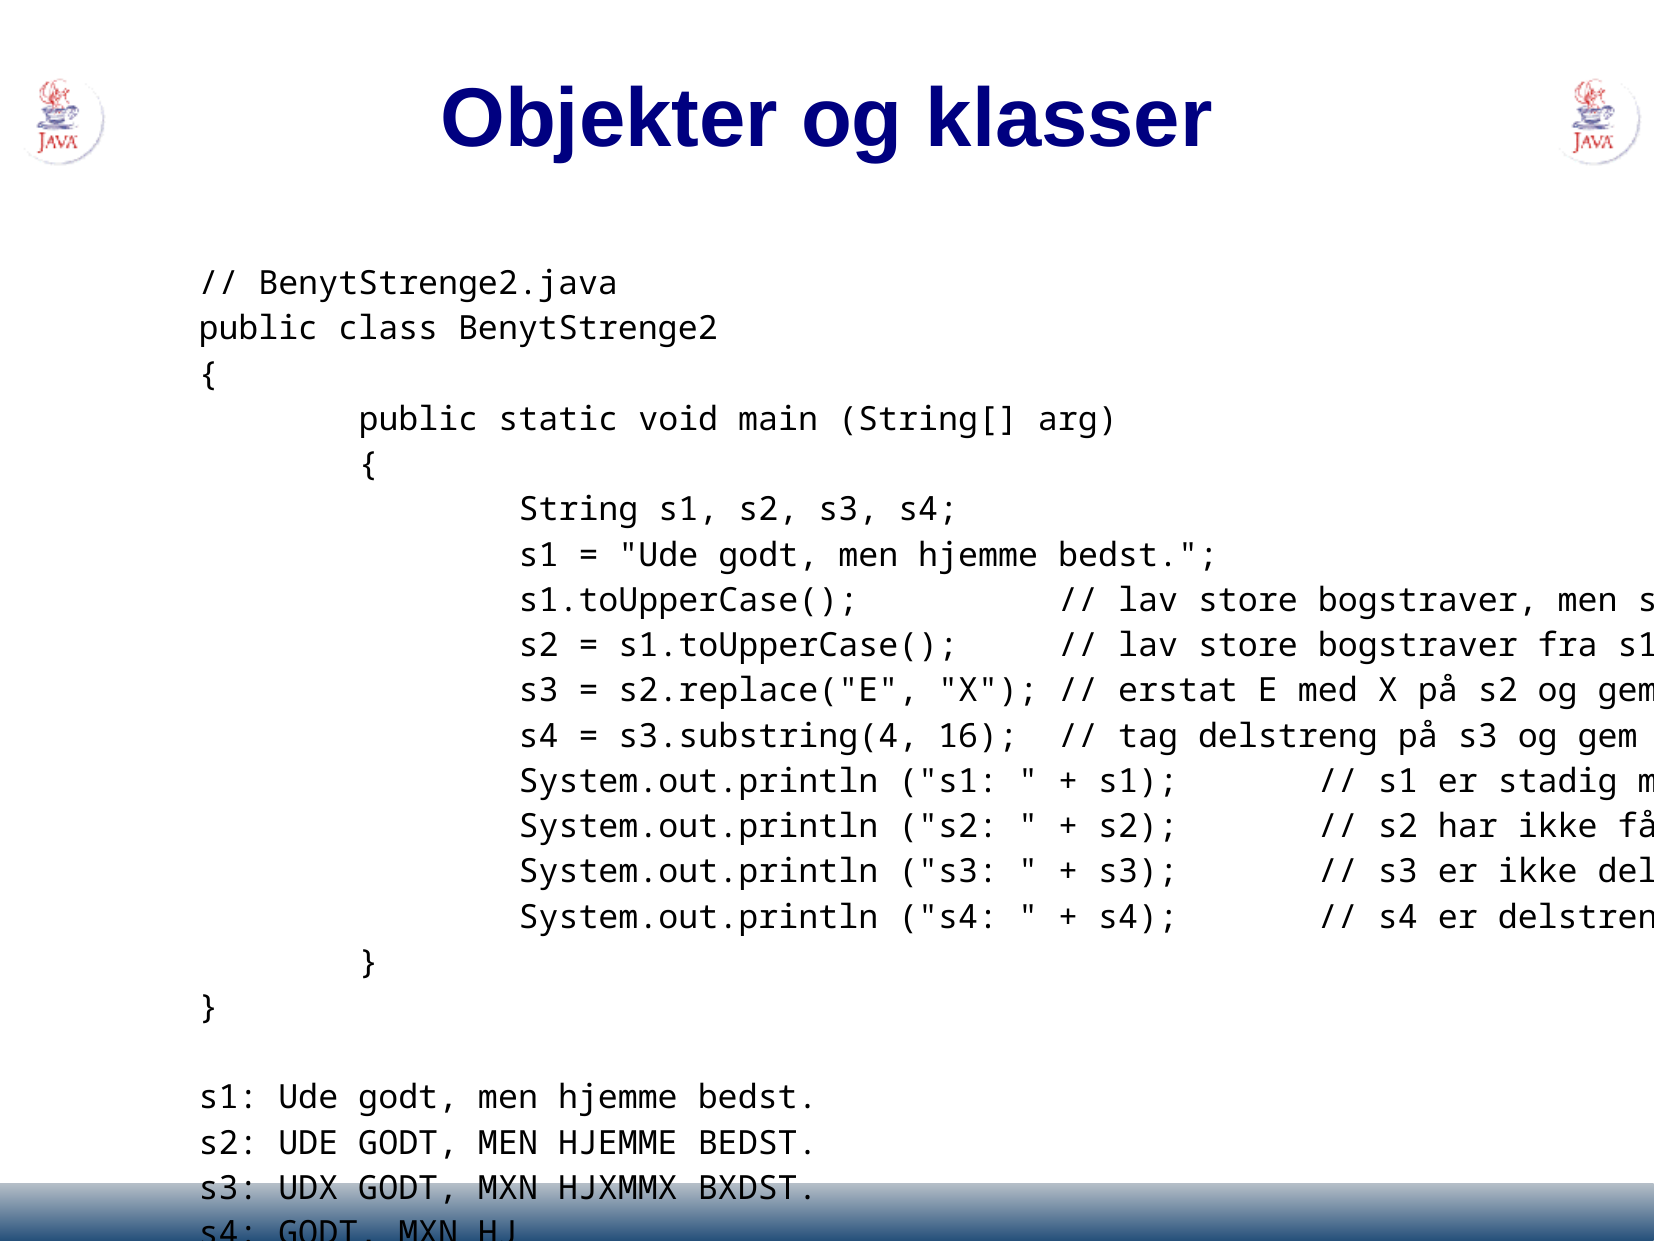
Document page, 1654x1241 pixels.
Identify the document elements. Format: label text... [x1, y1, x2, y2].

title Objekter og klasser [105, 14, 1549, 222]
text_box // BenytStrenge2.java public class BenytStrenge2 { public static void main (String[] arg) { String s1, s2, s3, s4; s1 = "Ude godt, men hjemme bedst."; s1.toUpperCase(); // lav store bogstraver, men smid resultatet væk s2 = s1.toUpperCase(); // lav store bogstraver fra s1, gem det i s2 s3 = s2.replace("E", "X"); // erstat E med X på s2 og gem resultatet i s3 s4 = s3.substring(4, 16); // tag delstreng på s3 og gem resultatet i s4 System.out.println ("s1: " + s1); // s1 er stadig med små bogstaver System.out.println ("s2: " + s2); // s2 har ikke fået ændret E til X System.out.println ("s3: " + s3); // s3 er ikke delstrengen på plsds 4-16 System.out.println ("s4: " + s4); // s4 er delstrengen på plsds 4-16 } } s1: Ude godt, men hjemme bedst. s2: UDE GODT, MEN HJEMME BEDST. s3: UDX GODT, MXN HJXMMX BXDST. s4: GODT, MXN HJ [198, 259, 1654, 1107]
picture [10, 71, 105, 169]
picture [1549, 71, 1645, 169]
